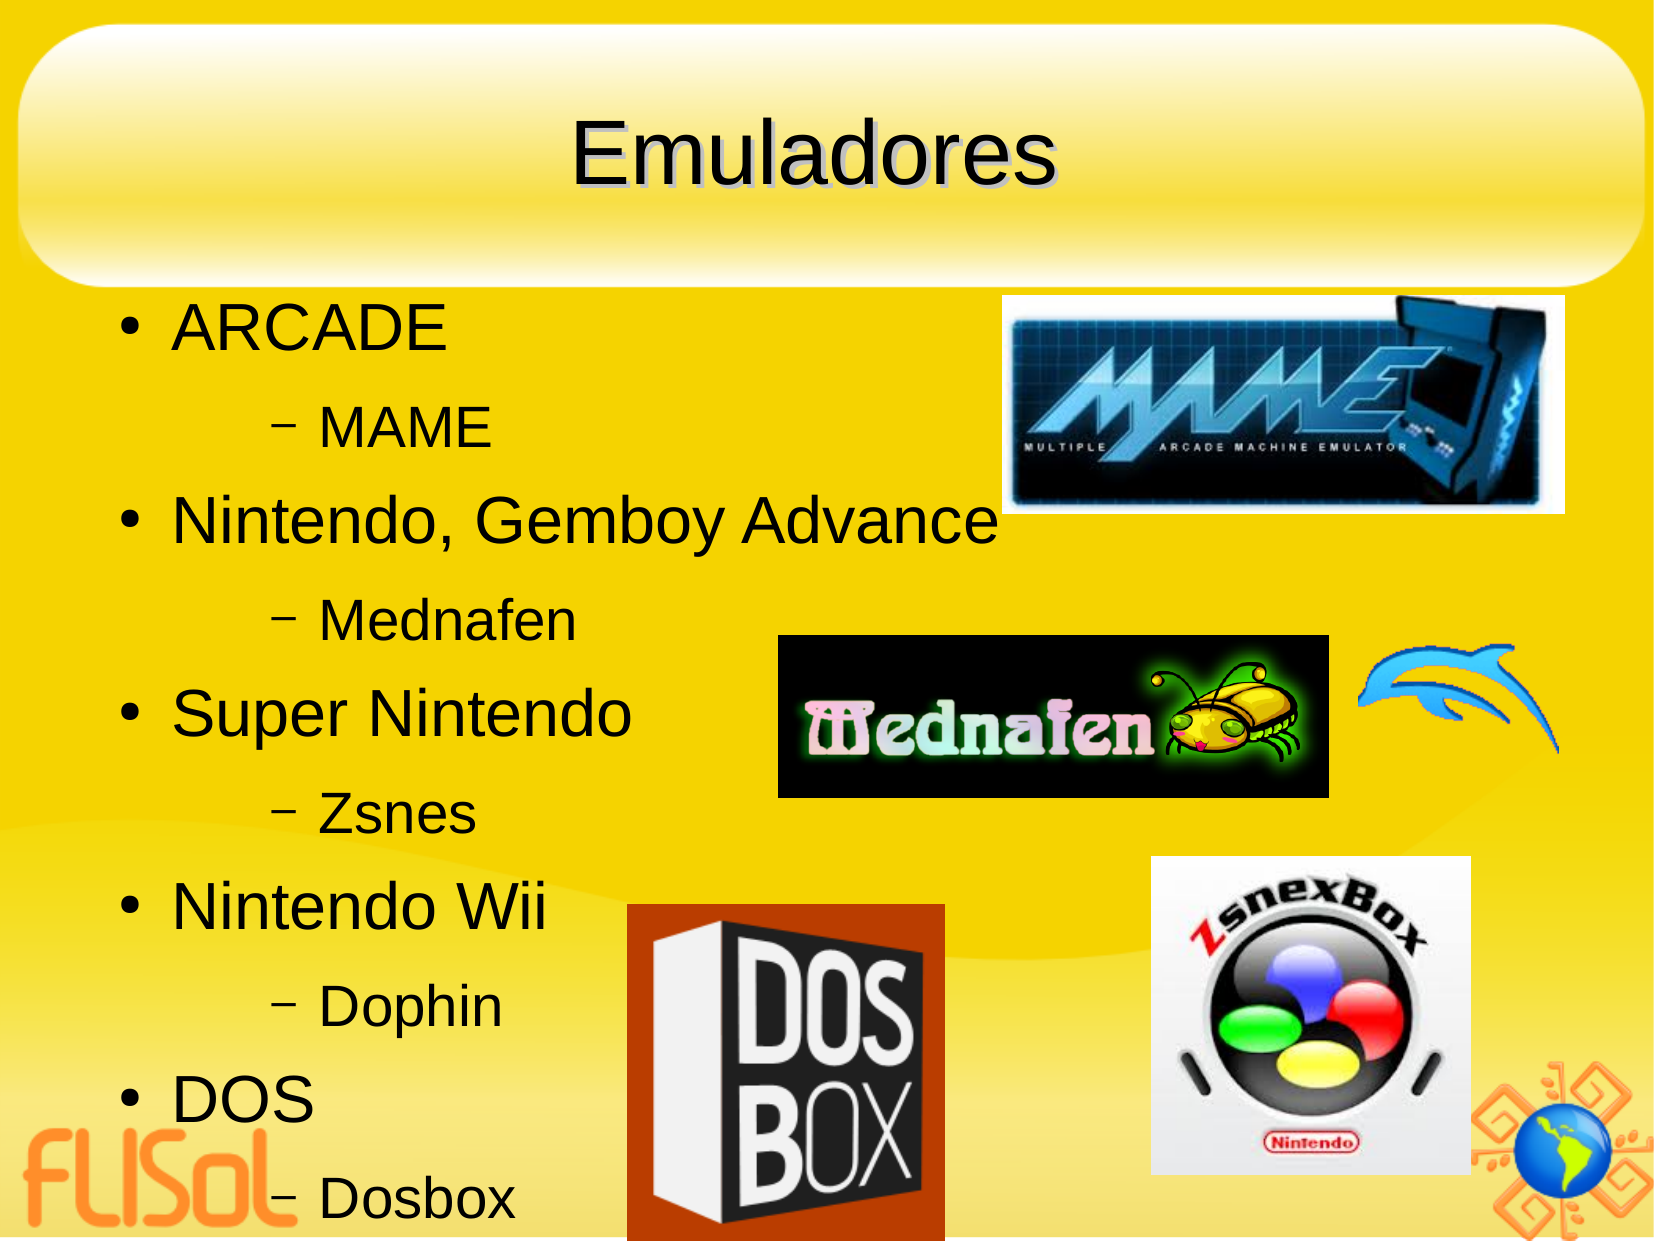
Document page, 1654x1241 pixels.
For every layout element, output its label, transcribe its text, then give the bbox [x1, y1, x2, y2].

picture [1151, 856, 1471, 1176]
picture [1002, 295, 1565, 514]
picture [627, 904, 945, 1241]
picture [1358, 597, 1559, 798]
picture [0, 0, 1654, 1241]
list ARCADE MAME Nintendo, Gemboy Advance Mednafen Super Nintendo Zsnes Nintendo Wii Dophin DOS Dosbox [82, 290, 1571, 1241]
picture [778, 635, 1329, 798]
title Emuladores [82, 49, 1571, 257]
